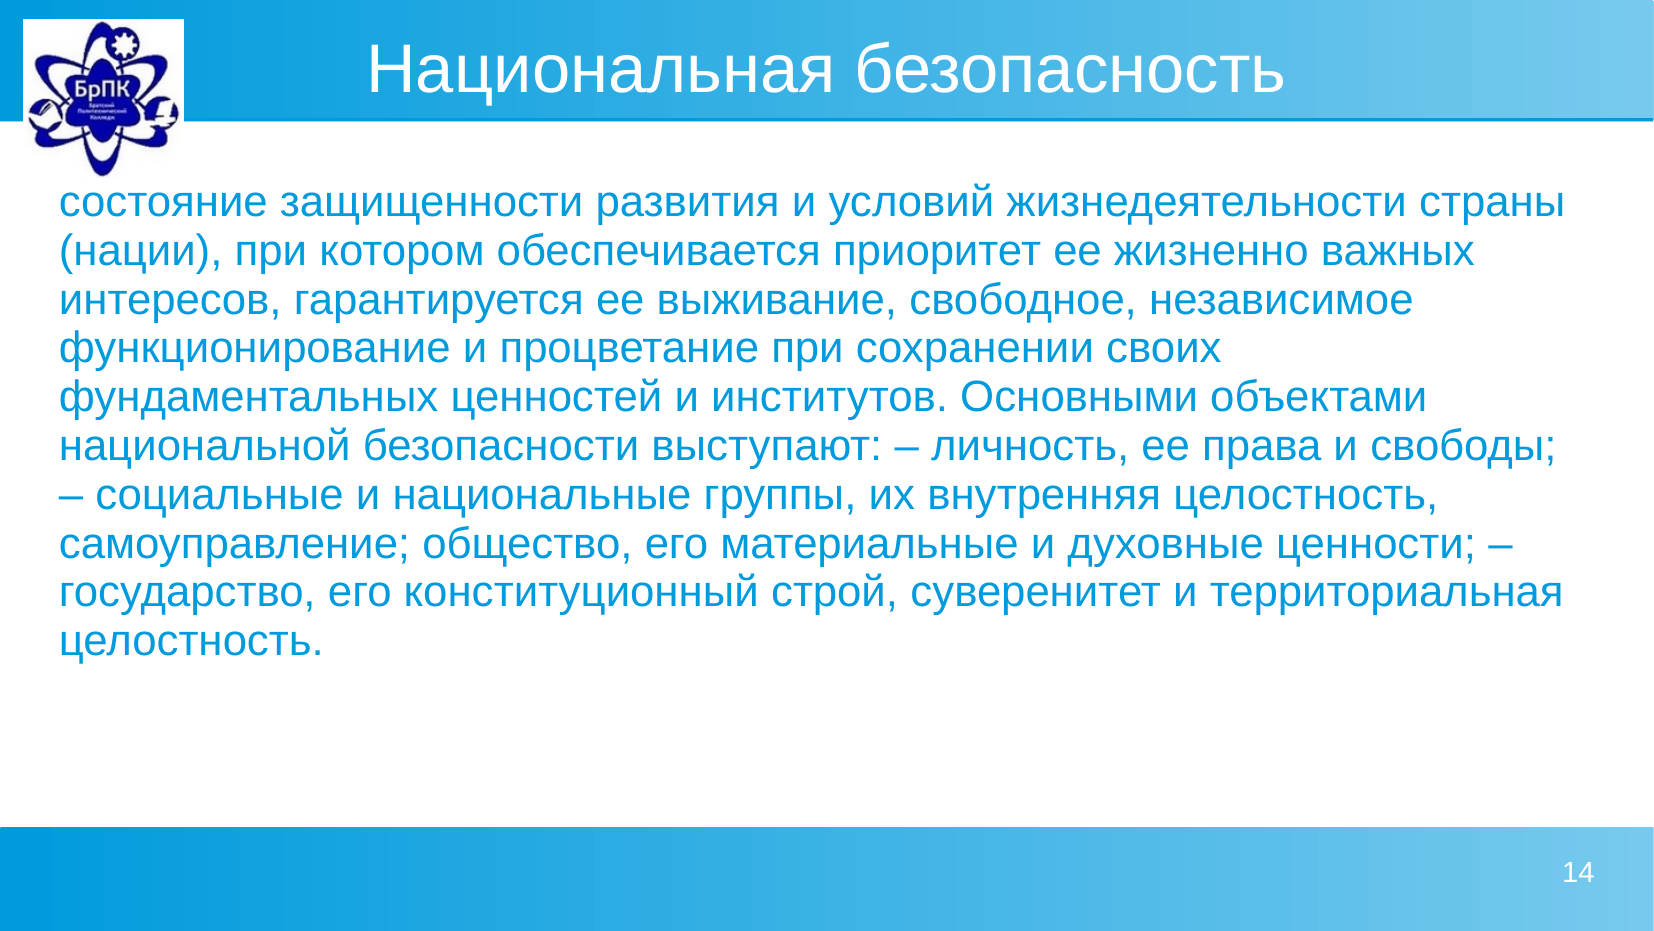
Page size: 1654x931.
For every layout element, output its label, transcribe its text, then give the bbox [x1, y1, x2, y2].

list состояние защищенности развития и условий жизнедеятельности страны (нации), при котором обеспечивается приоритет ее жизненно важных интересов, гарантируется ее выживание, свободное, независимое функционирование и процветание при сохранении своих фундаментальных ценностей и институтов. Основными объектами национальной безопасности выступают: – личность, ее права и свободы; – социальные и национальные группы, их внутренняя целостность, самоуправление; общество, его материальные и духовные ценности; – государство, его конституционный строй, суверенитет и территориальная целостность. [59, 177, 1595, 768]
title Национальная безопасность [184, 30, 1595, 108]
picture [23, 20, 184, 179]
